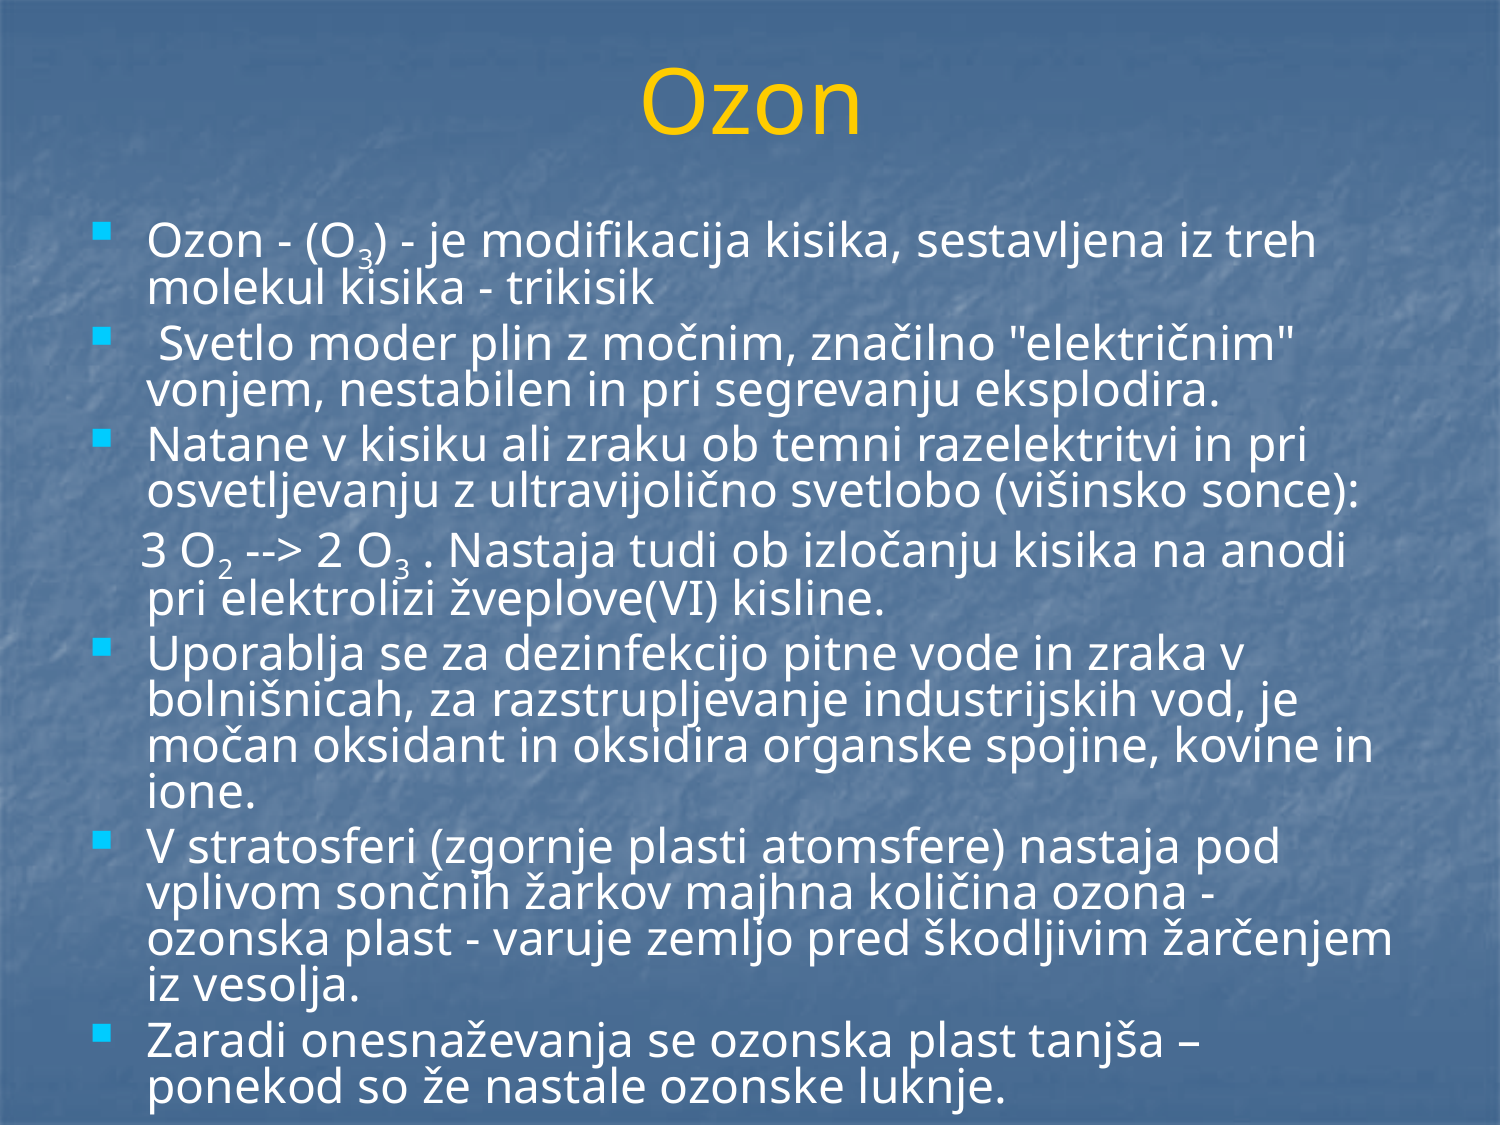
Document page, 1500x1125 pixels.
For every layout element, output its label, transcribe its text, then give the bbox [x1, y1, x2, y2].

list Ozon - (O3) - je modifikacija kisika, sestavljena iz treh molekul kisika - trikisik Svetlo moder plin z močnim, značilno "električnim" vonjem, nestabilen in pri segrevanju eksplodira. Natane v kisiku ali zraku ob temni razelektritvi in pri osvetljevanju z ultravijolično svetlobo (višinsko sonce): 3 O2 --> 2 O3 . Nastaja tudi ob izločanju kisika na anodi pri elektrolizi žveplove(VI) kisline. Uporablja se za dezinfekcijo pitne vode in zraka v bolnišnicah, za razstrupljevanje industrijskih vod, je močan oksidant in oksidira organske spojine, kovine in ione. V stratosferi (zgornje plasti atomsfere) nastaja pod vplivom sončnih žarkov majhna količina ozona - ozonska plast - varuje zemljo pred škodljivim žarčenjem iz vesolja. Zaradi onesnaževanja se ozonska plast tanjša – ponekod so že nastale ozonske luknje. [75, 208, 1425, 1071]
title Ozon [76, 31, 1427, 165]
picture [0, 0, 1500, 1125]
